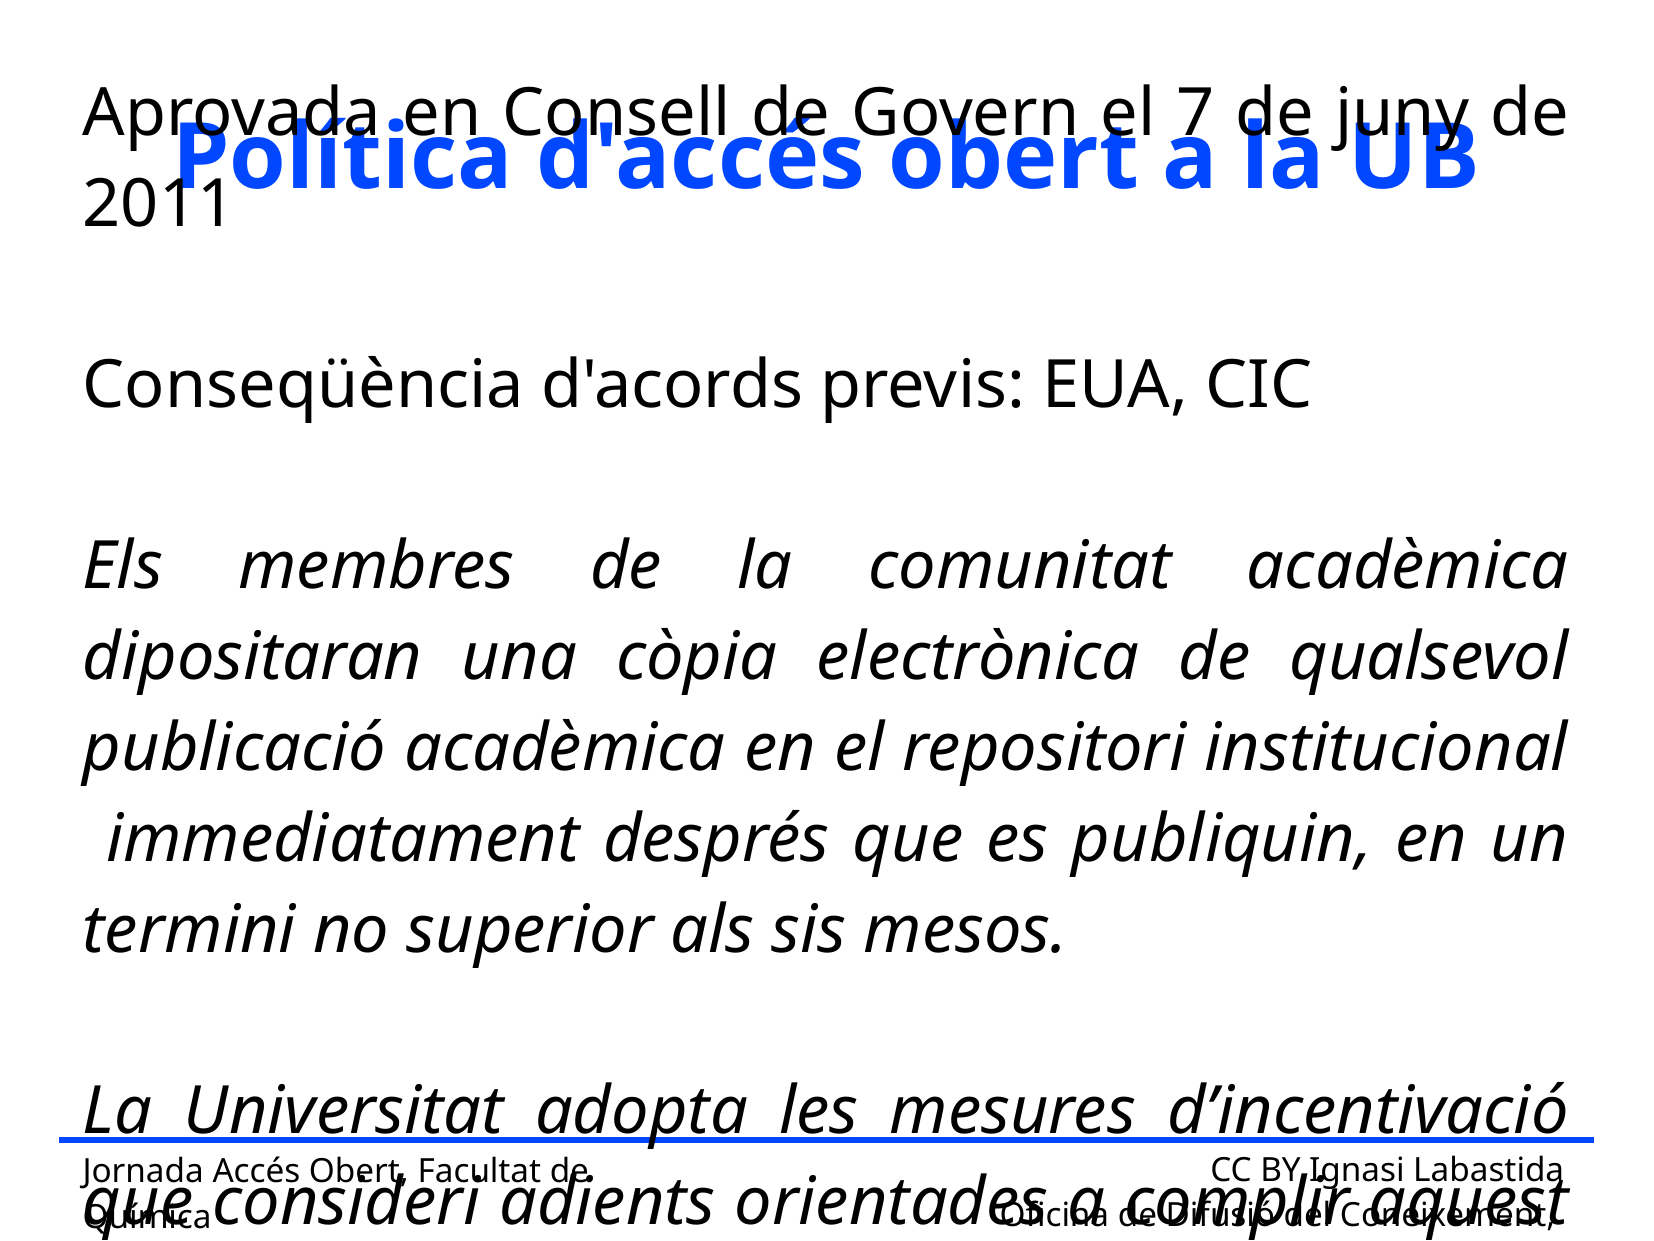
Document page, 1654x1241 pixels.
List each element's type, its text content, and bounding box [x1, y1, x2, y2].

subtitle Aprovada en Consell de Govern el 7 de juny de 2011 Conseqüència d'acords previs: EUA, CIC Els membres de la comunitat acadèmica dipositaran una còpia electrònica de qualsevol publicació acadèmica en el repositori institucional immediatament després que es publiquin, en un termini no superior als sis mesos. La Universitat adopta les mesures d’incentivació que consideri adients orientades a complir aquest mandat a partir de l’1 de gener de 2012. [82, 288, 1571, 1111]
title Política d'accés obert a la UB [82, 49, 1571, 257]
